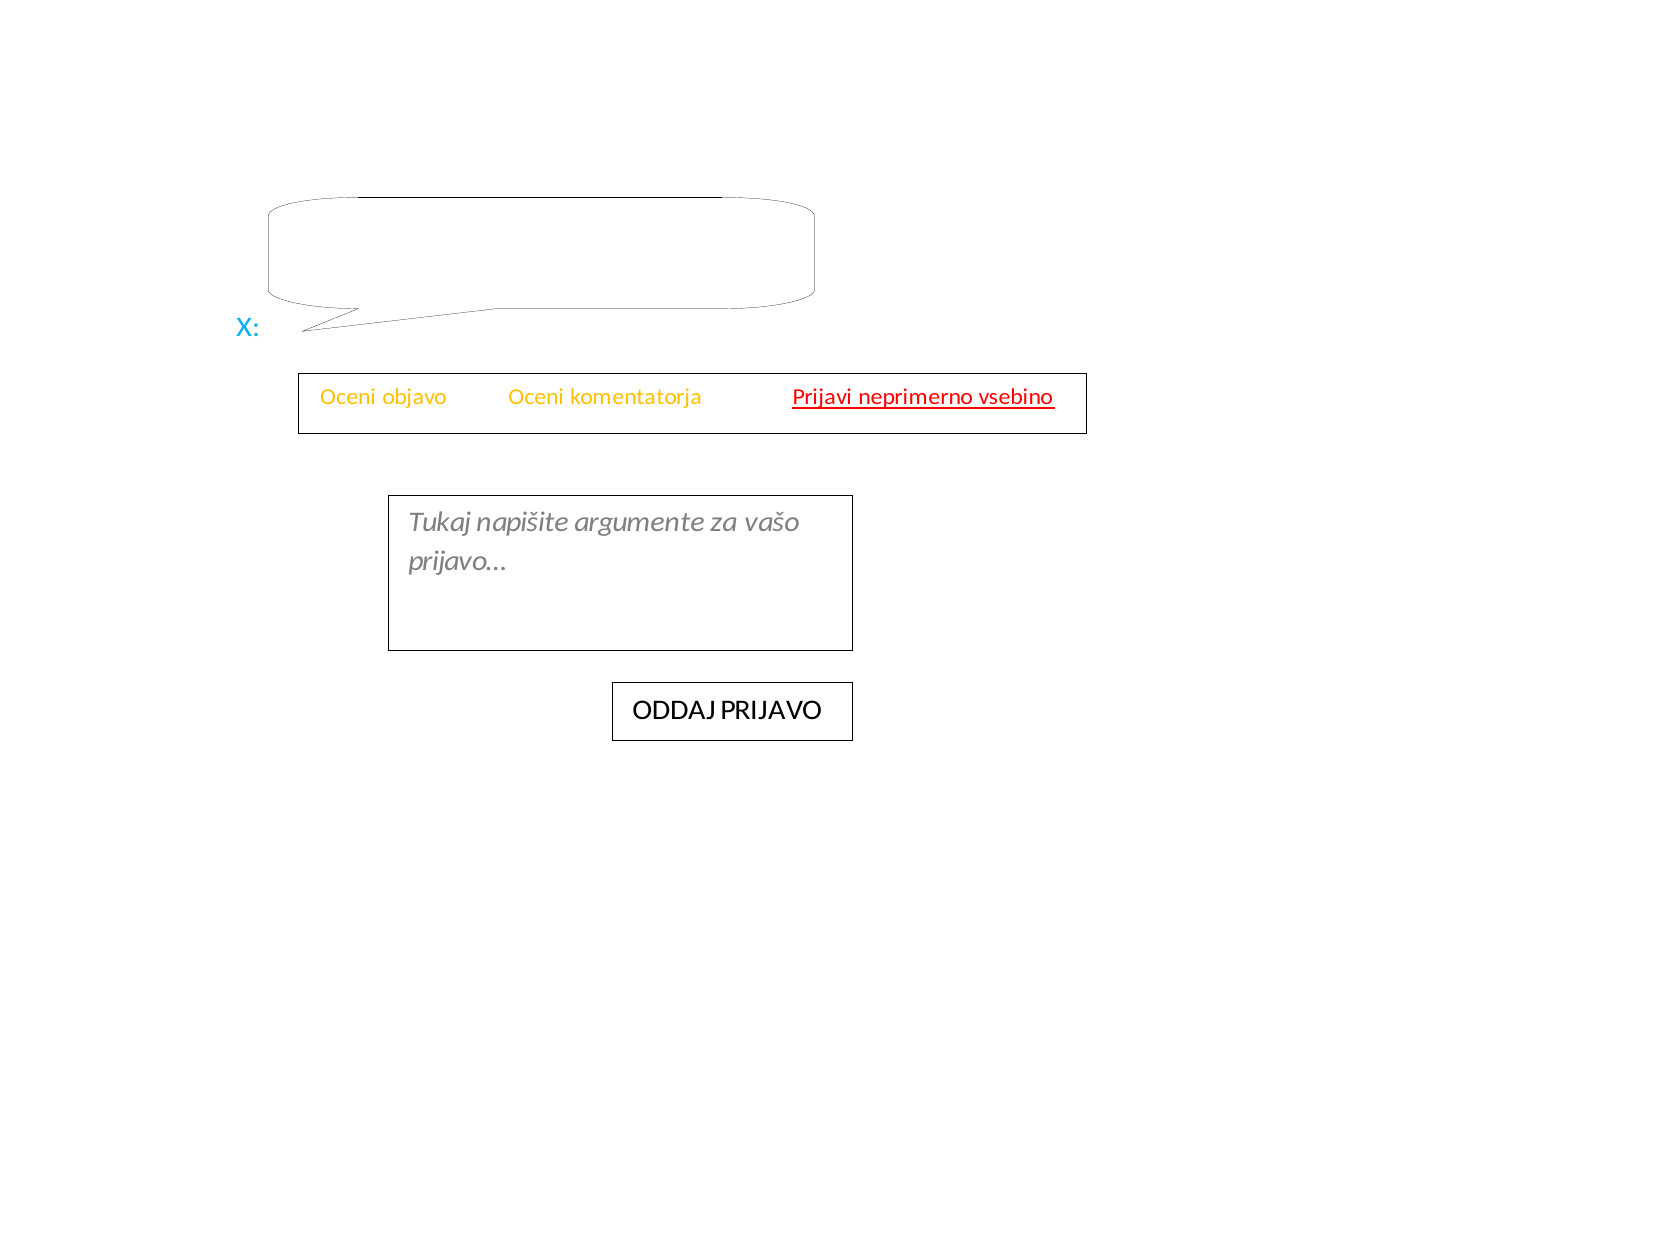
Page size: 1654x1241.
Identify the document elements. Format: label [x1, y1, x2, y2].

picture [236, 118, 1447, 827]
